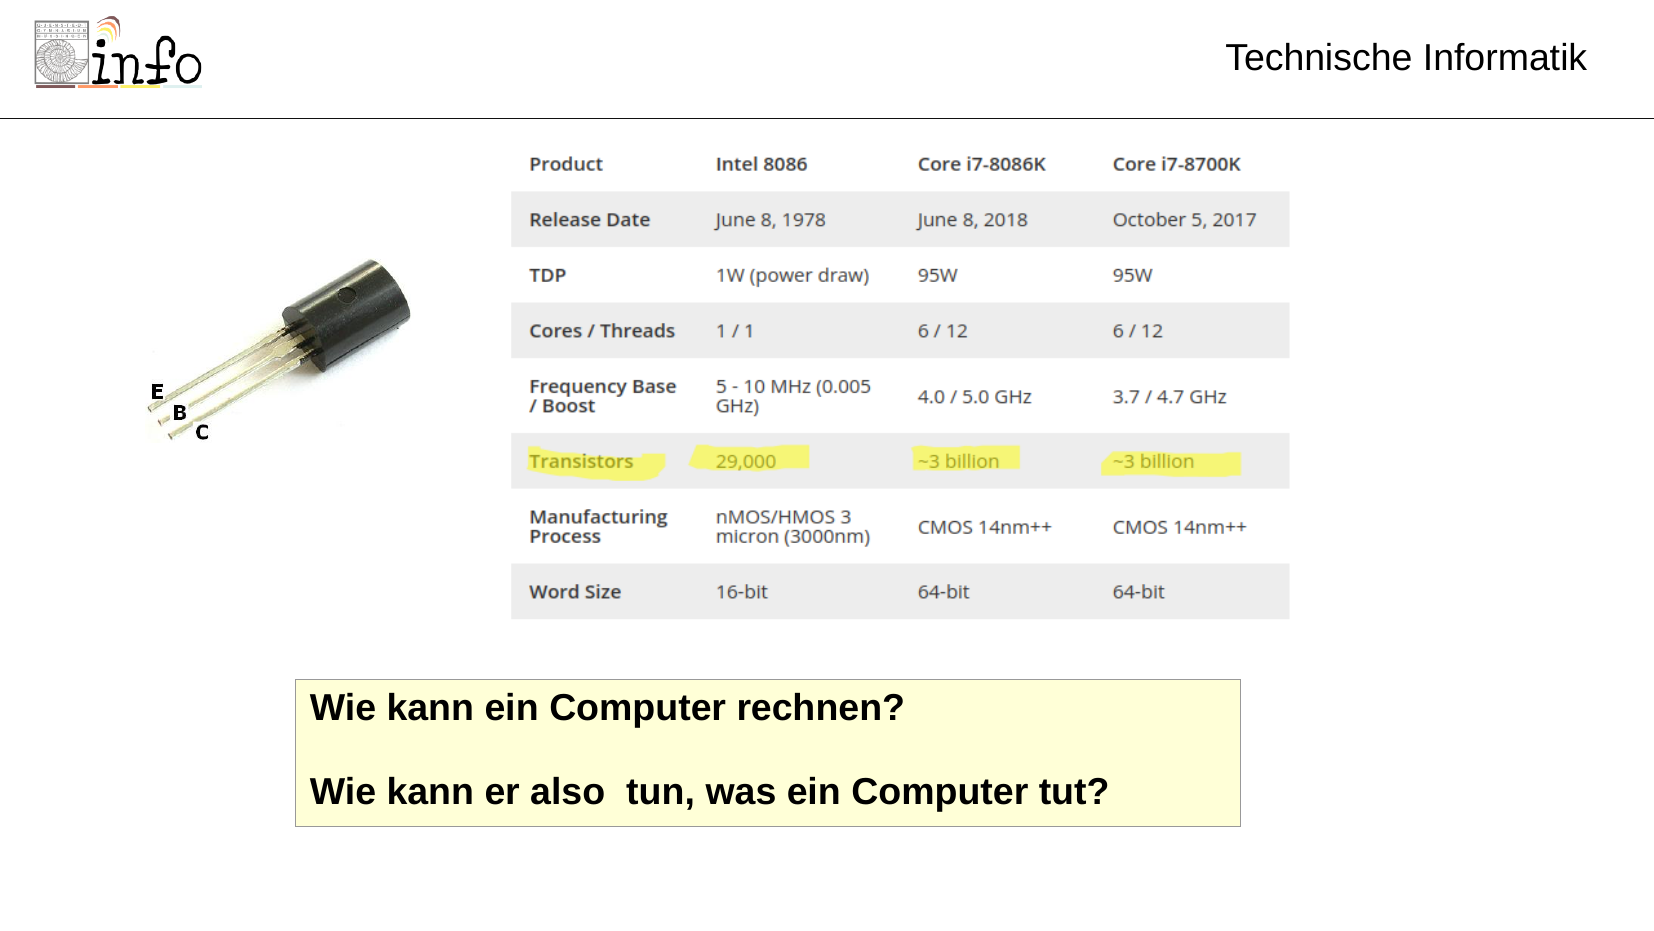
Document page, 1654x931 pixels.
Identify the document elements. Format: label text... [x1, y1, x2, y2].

picture [145, 258, 414, 443]
text_box Technische Informatik [1210, 29, 1625, 89]
text_box Wie kann ein Computer rechnen? Wie kann er also tun, was ein Computer tut? [295, 679, 1241, 827]
picture [29, 16, 202, 89]
picture [501, 145, 1300, 627]
